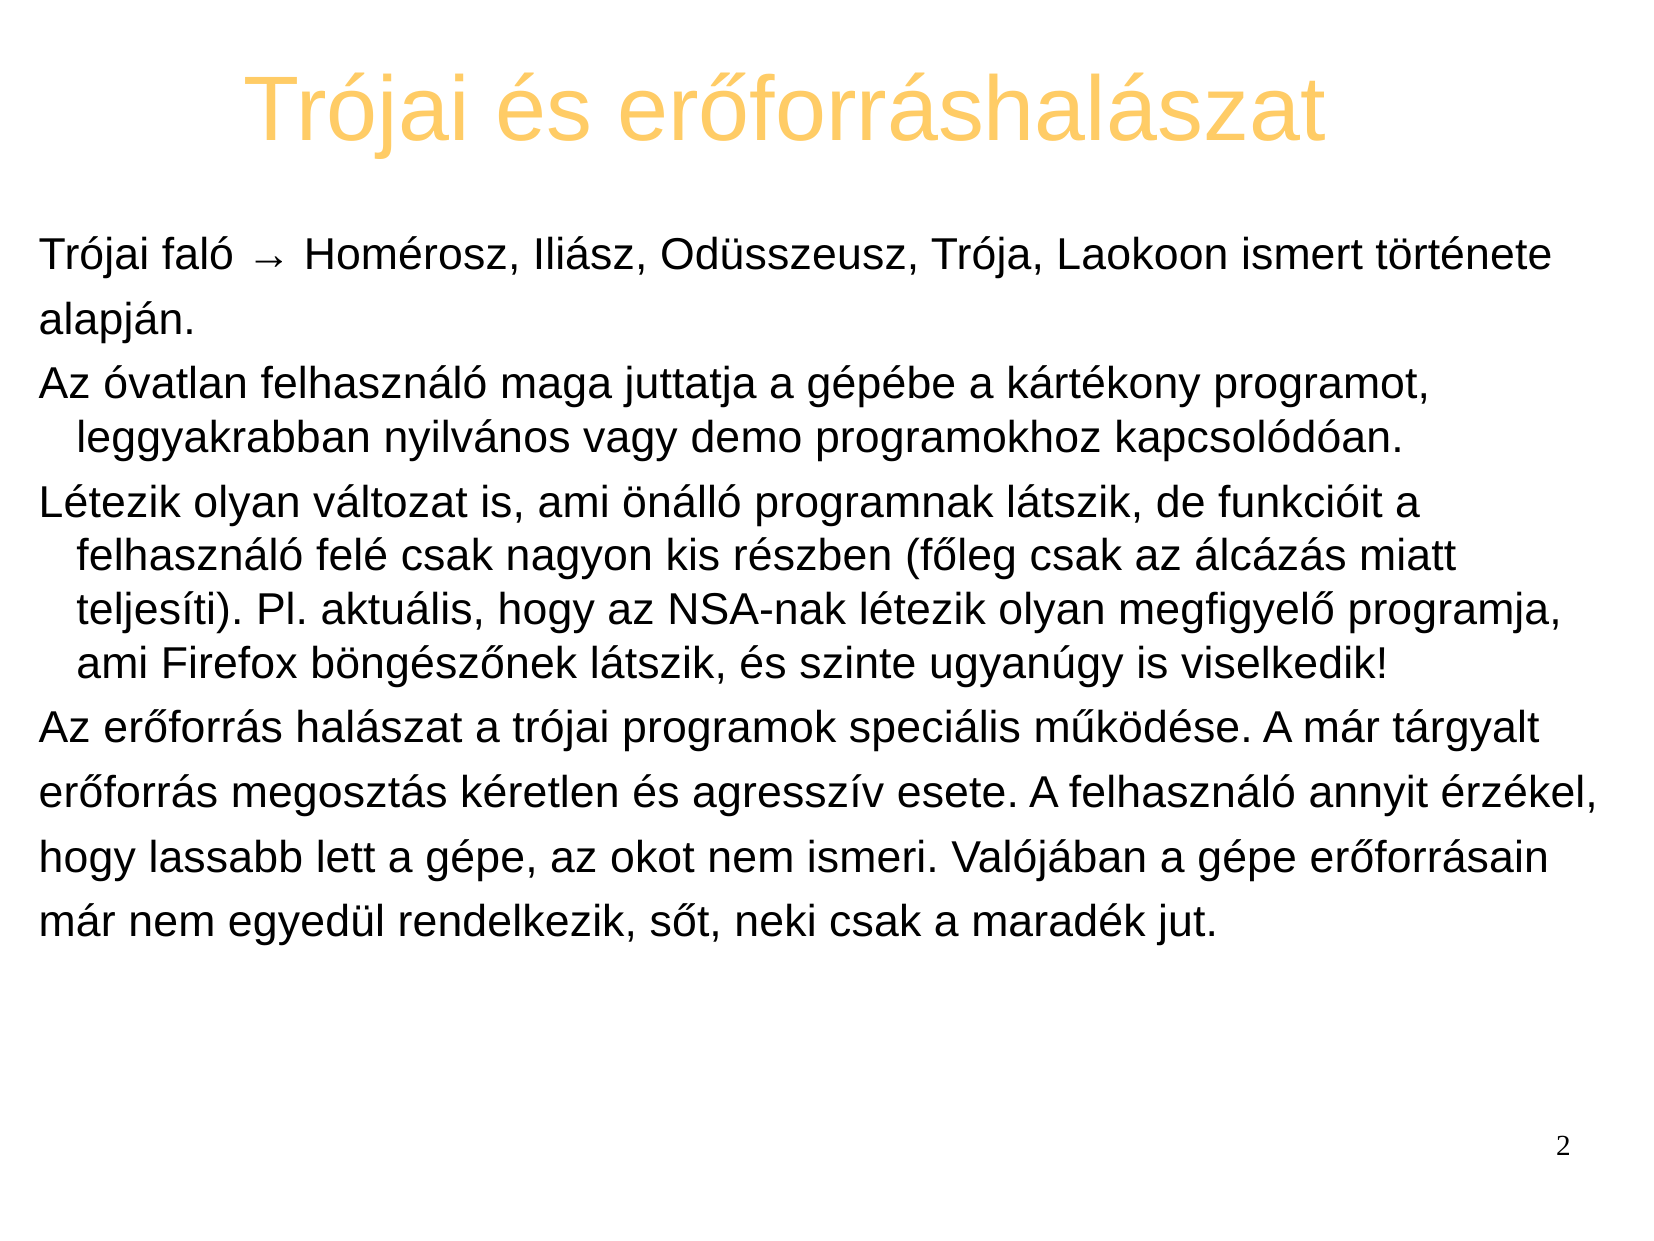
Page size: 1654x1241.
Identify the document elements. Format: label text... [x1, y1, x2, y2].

title Trójai és erőforráshalászat [82, 0, 1489, 207]
list Trójai faló → Homérosz, Iliász, Odüsszeusz, Trója, Laokoon ismert története alapján. Az óvatlan felhasználó maga juttatja a gépébe a kártékony programot, leggyakrabban nyilvános vagy demo programokhoz kapcsolódóan. Létezik olyan változat is, ami önálló programnak látszik, de funkcióit a felhasználó felé csak nagyon kis részben (főleg csak az álcázás miatt teljesíti). Pl. aktuális, hogy az NSA-nak létezik olyan megfigyelő programja, ami Firefox böngészőnek látszik, és szinte ugyanúgy is viselkedik! Az erőforrás halászat a trójai programok speciális működése. A már tárgyalt erőforrás megosztás kéretlen és agresszív esete. A felhasználó annyit érzékel, hogy lassabb lett a gépe, az okot nem ismeri. Valójában a gépe erőforrásain már nem egyedül rendelkezik, sőt, neki csak a maradék jut. [24, 217, 1630, 1142]
